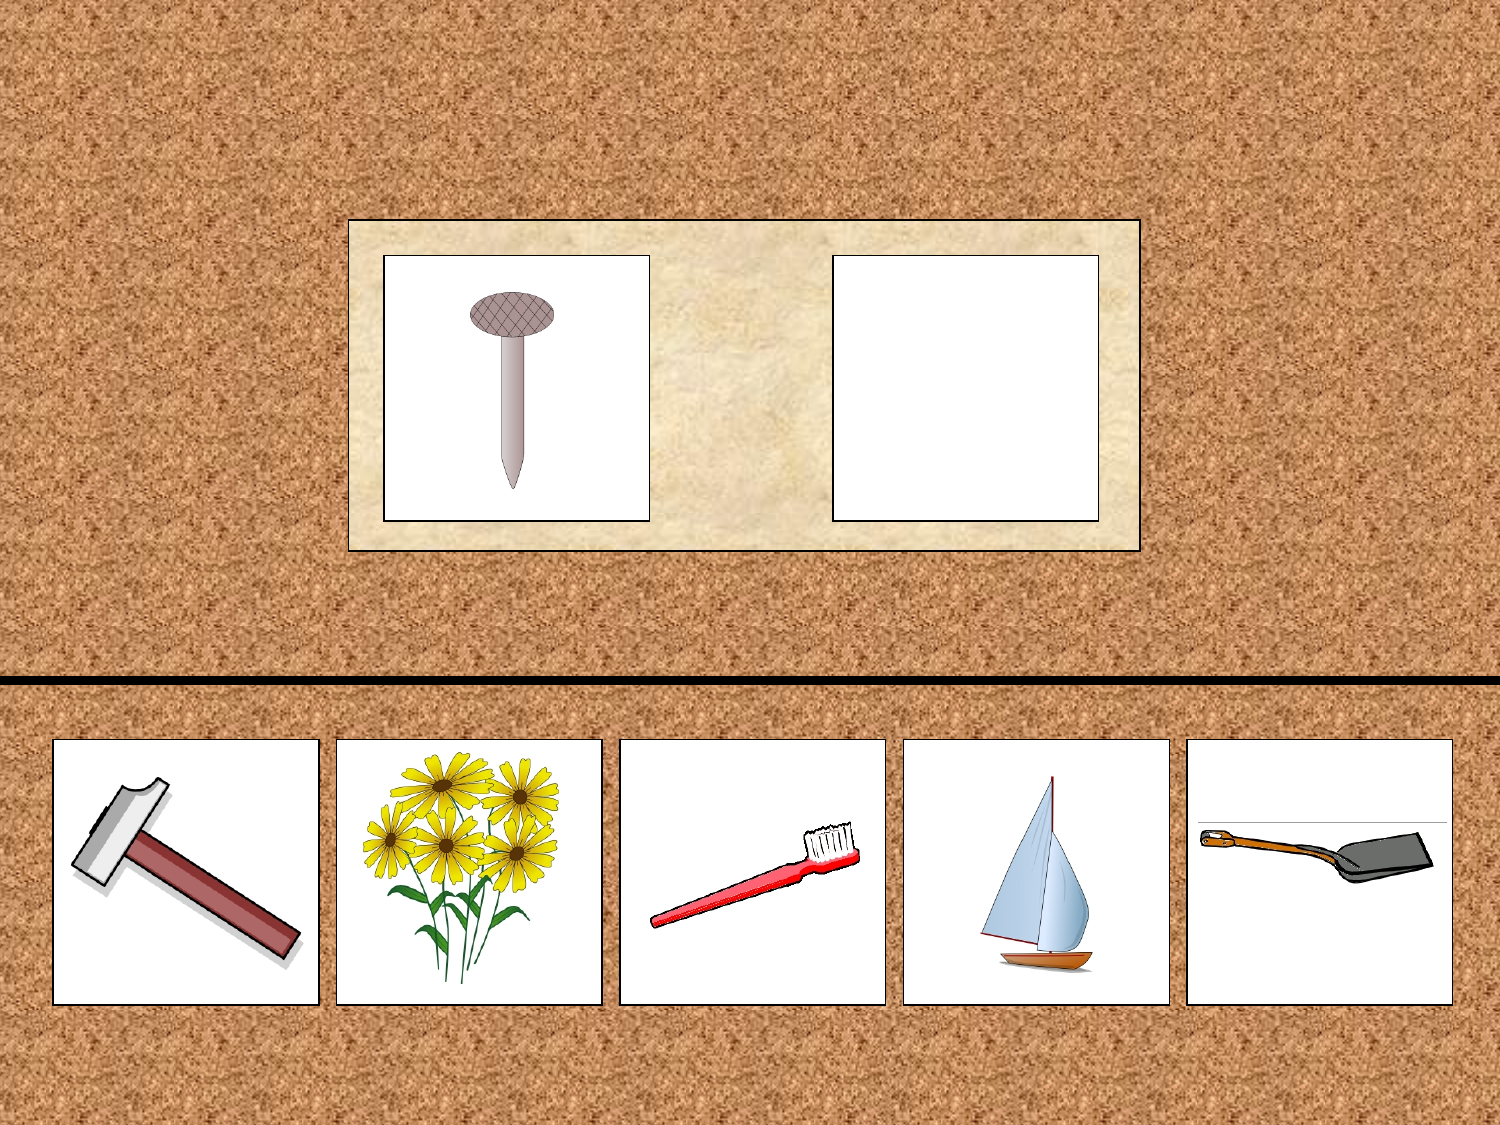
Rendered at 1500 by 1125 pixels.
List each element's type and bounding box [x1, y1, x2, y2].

text_box [52, 739, 319, 1006]
text_box [348, 219, 1140, 551]
picture [0, 685, 1500, 1125]
picture [0, 0, 1500, 676]
text_box [619, 739, 886, 1006]
text_box [903, 739, 1170, 1006]
text_box [336, 739, 603, 1006]
text_box [1186, 739, 1453, 1006]
